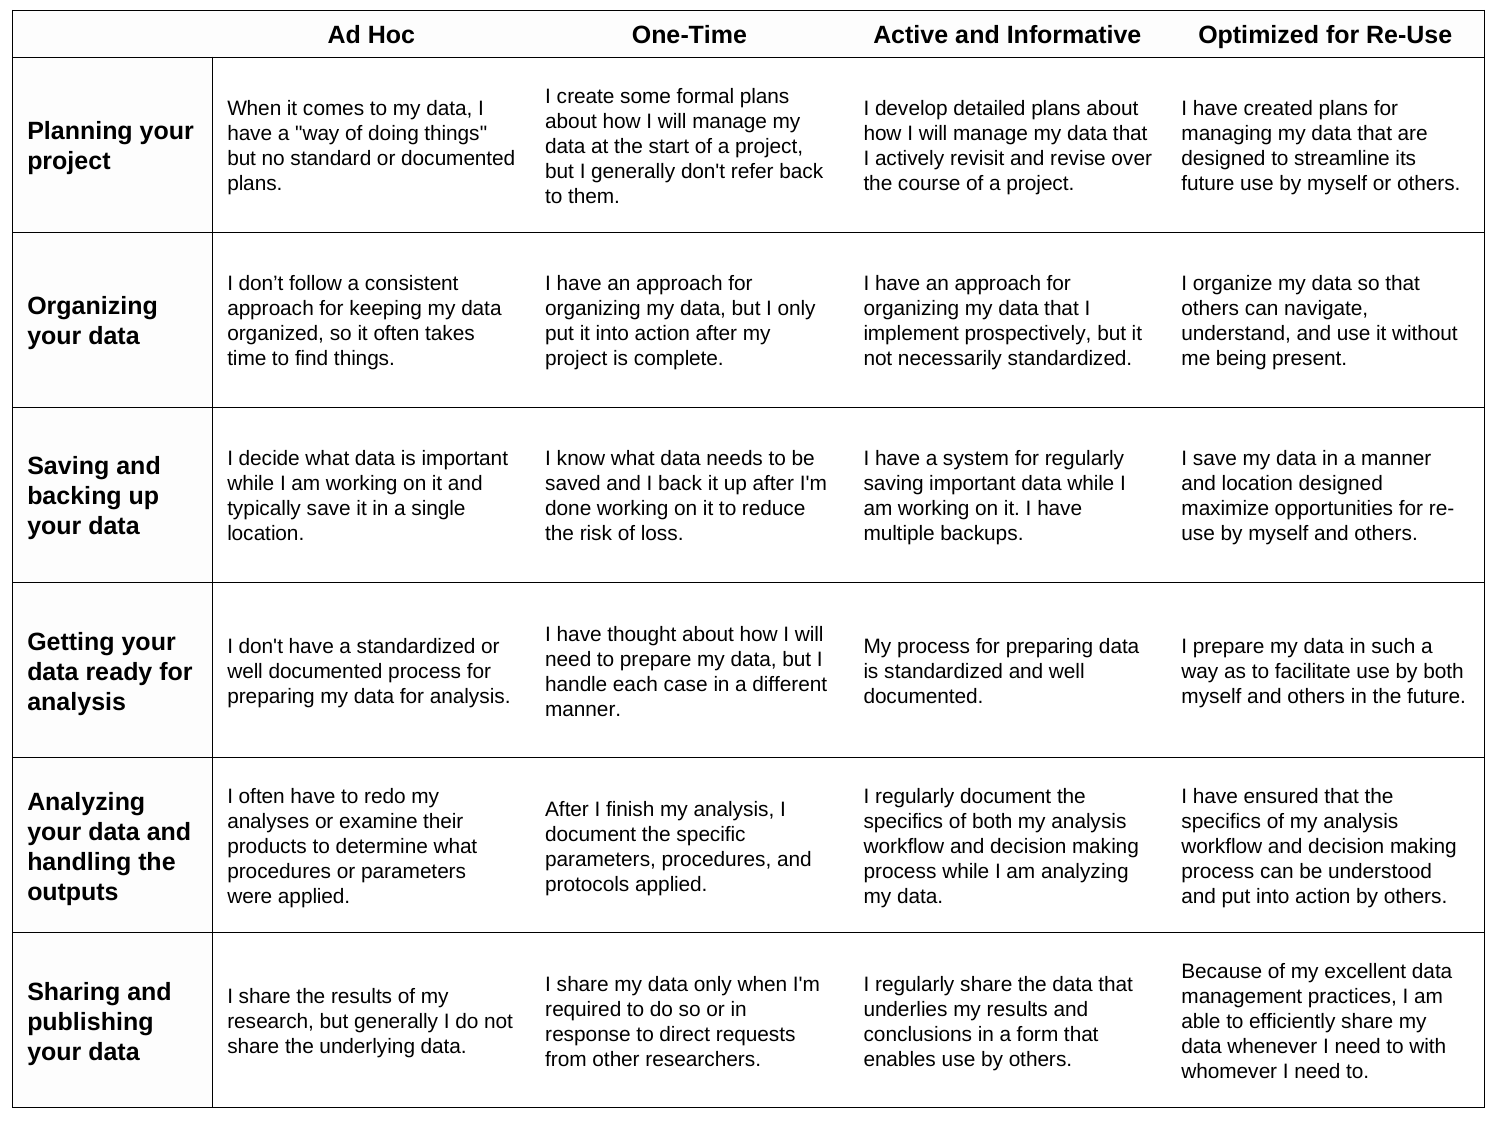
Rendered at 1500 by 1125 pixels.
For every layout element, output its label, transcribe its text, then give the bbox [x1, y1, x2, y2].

table_cell I have thought about how I will need to prepare my data, but I handle each case in a different manner. [530, 583, 849, 757]
table_cell Sharing and publishing your data [13, 933, 212, 1107]
table_cell I don't have a standardized or well documented process for preparing my data for analysis. [213, 583, 530, 757]
table_cell When it comes to my data, I have a "way of doing things" but no standard or documented plans. [213, 58, 530, 232]
table_cell I have ensured that the specifics of my analysis workflow and decision making process can be understood and put into action by others. [1167, 758, 1484, 932]
table_header [13, 11, 212, 57]
table_header Active and Informative [849, 11, 1167, 57]
table_cell Because of my excellent data management practices, I am able to efficiently share my data whenever I need to with whomever I need to. [1167, 933, 1484, 1107]
table_cell Organizing your data [13, 233, 212, 407]
table_header Ad Hoc [212, 11, 530, 57]
table_cell I have an approach for organizing my data, but I only put it into action after my project is complete. [530, 233, 849, 407]
table_cell I save my data in a manner and location designed maximize opportunities for re-use by myself and others. [1167, 408, 1484, 582]
table_cell I have an approach for organizing my data that I implement prospectively, but it not necessarily standardized. [849, 233, 1167, 407]
table_cell Saving and backing up your data [13, 408, 212, 582]
table_cell I have a system for regularly saving important data while I am working on it. I have multiple backups. [849, 408, 1167, 582]
table_cell Planning your project [13, 58, 212, 232]
table_cell I regularly document the specifics of both my analysis workflow and decision making process while I am analyzing my data. [849, 758, 1167, 932]
table_cell I decide what data is important while I am working on it and typically save it in a single location. [213, 408, 530, 582]
table_cell I often have to redo my analyses or examine their products to determine what procedures or parameters were applied. [213, 758, 530, 932]
table_cell Analyzing your data and handling the outputs [13, 758, 212, 932]
table_header Optimized for Re-Use [1167, 11, 1484, 57]
table_cell After I finish my analysis, I document the specific parameters, procedures, and protocols applied. [530, 758, 849, 932]
table_cell I share the results of my research, but generally I do not share the underlying data. [213, 933, 530, 1107]
table_cell I prepare my data in such a way as to facilitate use by both myself and others in the future. [1167, 583, 1484, 757]
table_cell I know what data needs to be saved and I back it up after I'm done working on it to reduce the risk of loss. [530, 408, 849, 582]
table_cell I share my data only when I'm required to do so or in response to direct requests from other researchers. [530, 933, 849, 1107]
table_cell I develop detailed plans about how I will manage my data that I actively revisit and revise over the course of a project. [849, 58, 1167, 232]
table_cell Getting your data ready for analysis [13, 583, 212, 757]
table_cell I create some formal plans about how I will manage my data at the start of a project, but I generally don't refer back to them. [530, 58, 849, 232]
table_cell I don’t follow a consistent approach for keeping my data organized, so it often takes time to find things. [213, 233, 530, 407]
table_cell I have created plans for managing my data that are designed to streamline its future use by myself or others. [1167, 58, 1484, 232]
table_cell My process for preparing data is standardized and well documented. [849, 583, 1167, 757]
table_cell I regularly share the data that underlies my results and conclusions in a form that enables use by others. [849, 933, 1167, 1107]
table_cell I organize my data so that others can navigate, understand, and use it without me being present. [1167, 233, 1484, 407]
table_header One-Time [530, 11, 849, 57]
